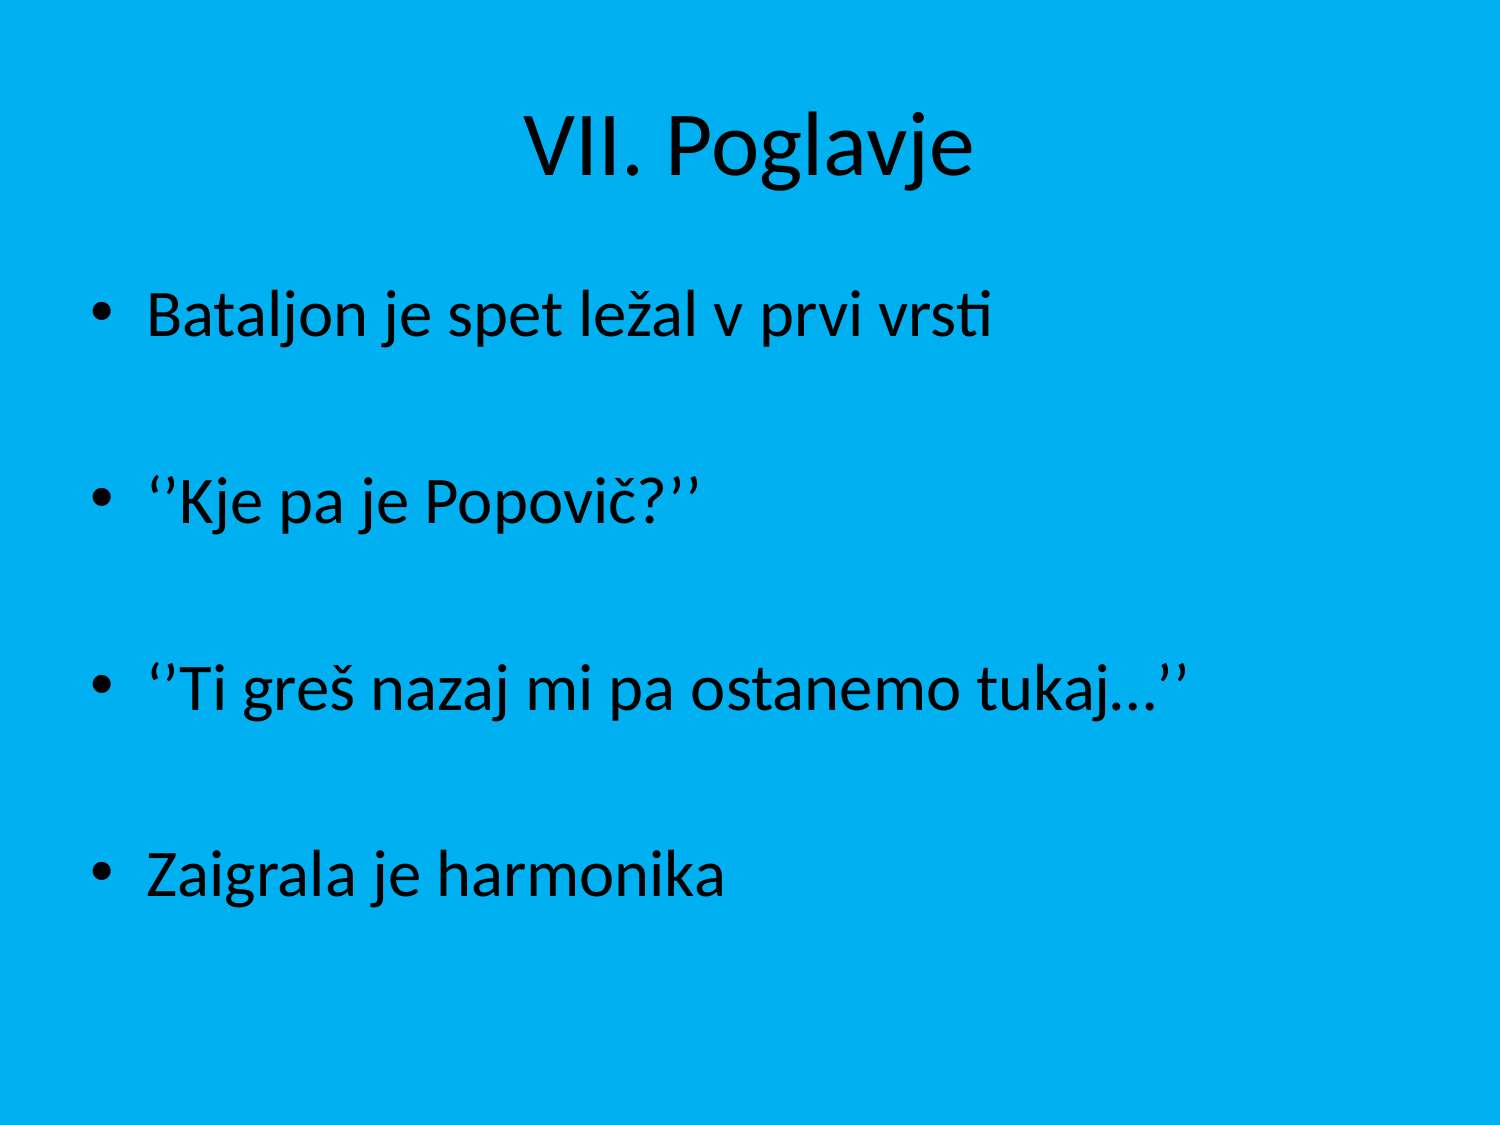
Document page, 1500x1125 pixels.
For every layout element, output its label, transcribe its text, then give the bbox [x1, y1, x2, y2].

list Bataljon je spet ležal v prvi vrsti ‘’Kje pa je Popovič?’’ ‘’Ti greš nazaj mi pa ostanemo tukaj…’’ Zaigrala je harmonika [75, 262, 1425, 1005]
title VII. Poglavje [75, 45, 1425, 233]
